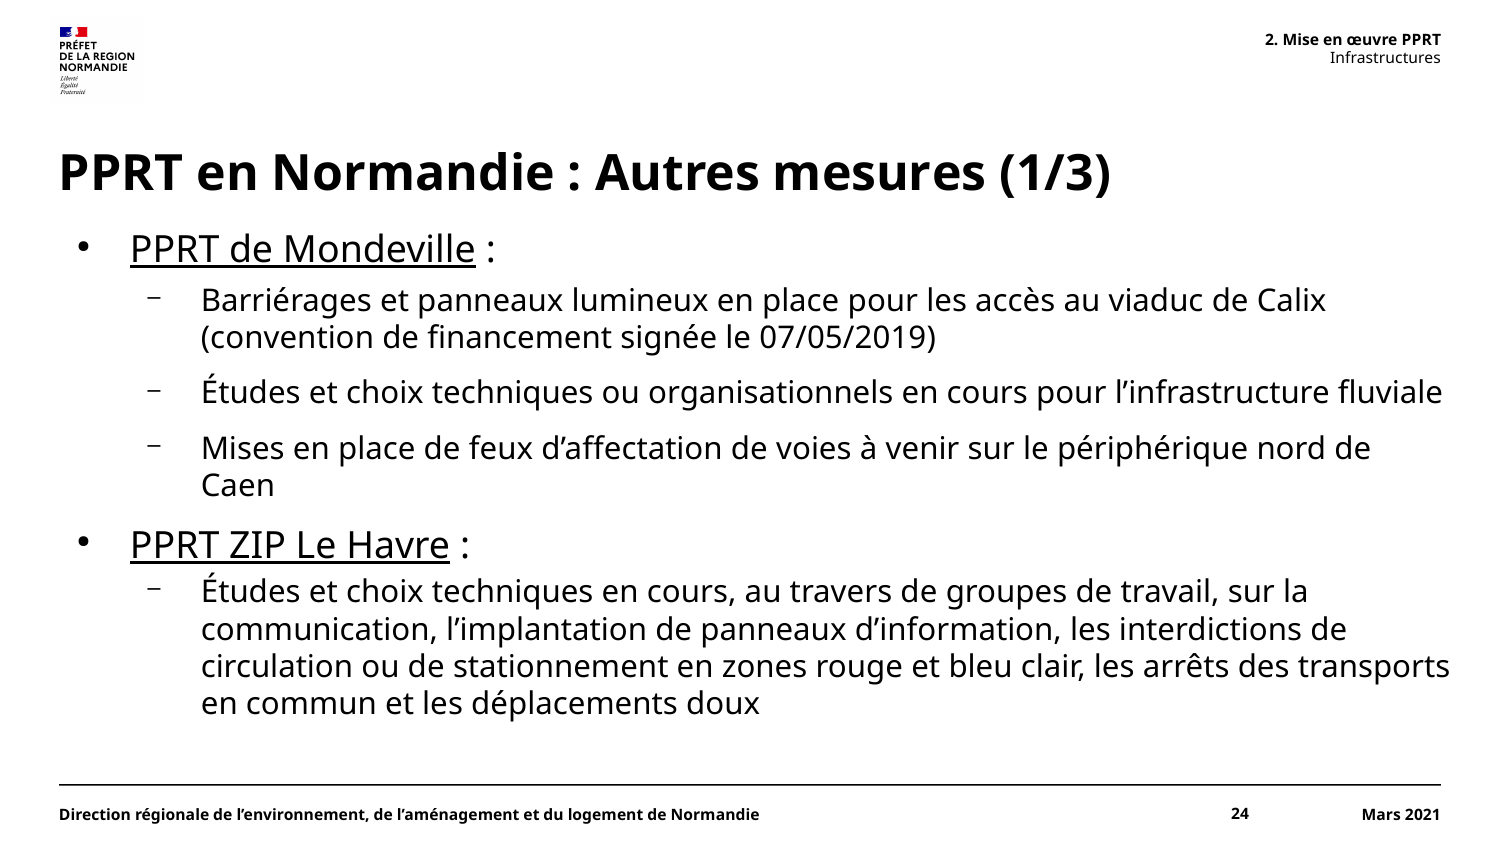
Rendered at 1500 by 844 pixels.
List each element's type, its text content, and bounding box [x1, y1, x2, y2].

list Mise en œuvre PPRT Infrastructures [543, 29, 1441, 89]
picture [50, 17, 144, 104]
list PPRT de Mondeville : Barriérages et panneaux lumineux en place pour les accès au viaduc de Calix (convention de financement signée le 07/05/2019) Études et choix techniques ou organisationnels en cours pour l’infrastructure fluviale Mises en place de feux d’affectation de voies à venir sur le périphérique nord de Caen PPRT ZIP Le Havre : Études et choix techniques en cours, au travers de groupes de travail, sur la communication, l’implantation de panneaux d’information, les interdictions de circulation ou de stationnement en zones rouge et bleu clair, les arrêts des transports en commun et les déplacements doux [59, 224, 1454, 774]
slide_number Mars 2021 [1249, 784, 1441, 844]
slide_number <numéro> [1027, 784, 1249, 844]
title PPRT en Normandie : Autres mesures (1/3) [59, 147, 1441, 220]
footer Direction régionale de l’environnement, de l’aménagement et du logement de Normandie [59, 784, 1027, 844]
